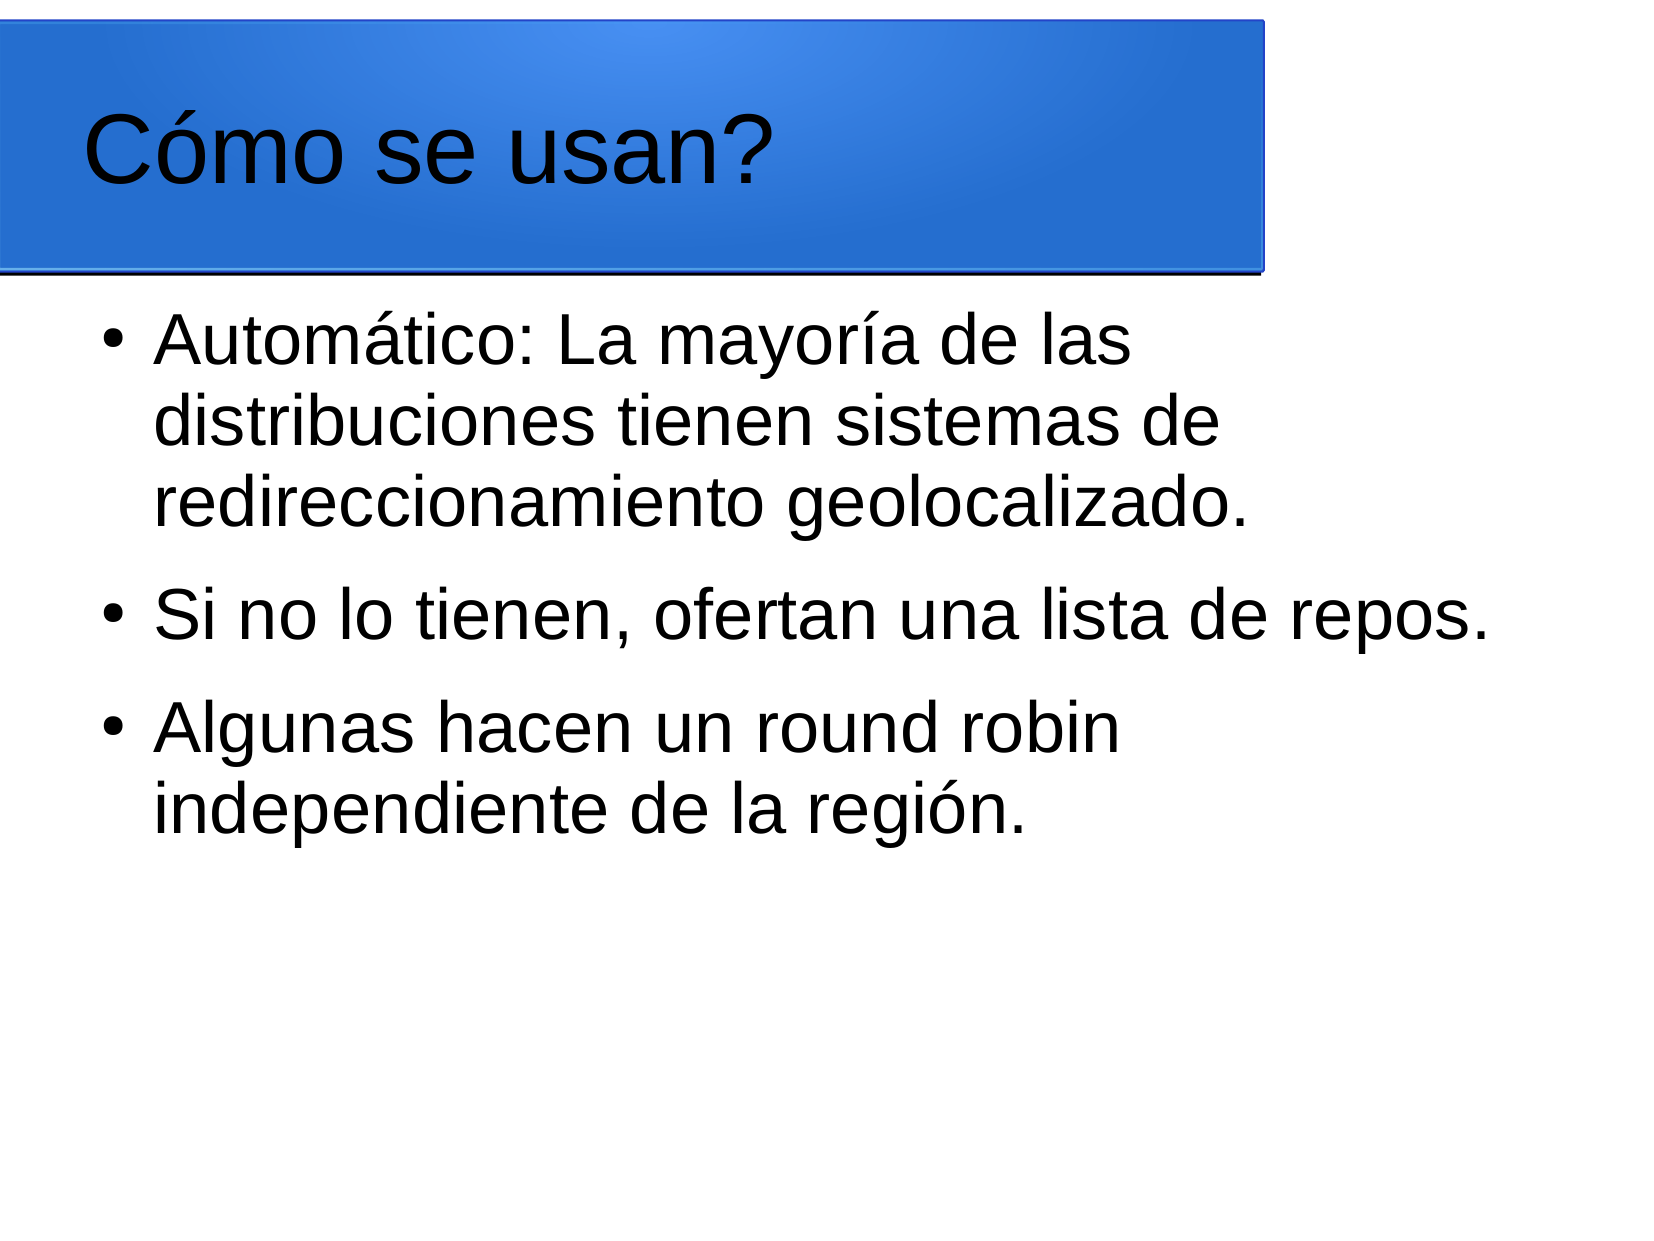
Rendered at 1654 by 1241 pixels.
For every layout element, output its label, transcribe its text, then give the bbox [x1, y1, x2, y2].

title Cómo se usan? [82, 47, 1235, 252]
list Automático: La mayoría de las distribuciones tienen sistemas de redireccionamiento geolocalizado. Si no lo tienen, ofertan una lista de repos. Algunas hacen un round robin independiente de la región. [82, 299, 1571, 1019]
